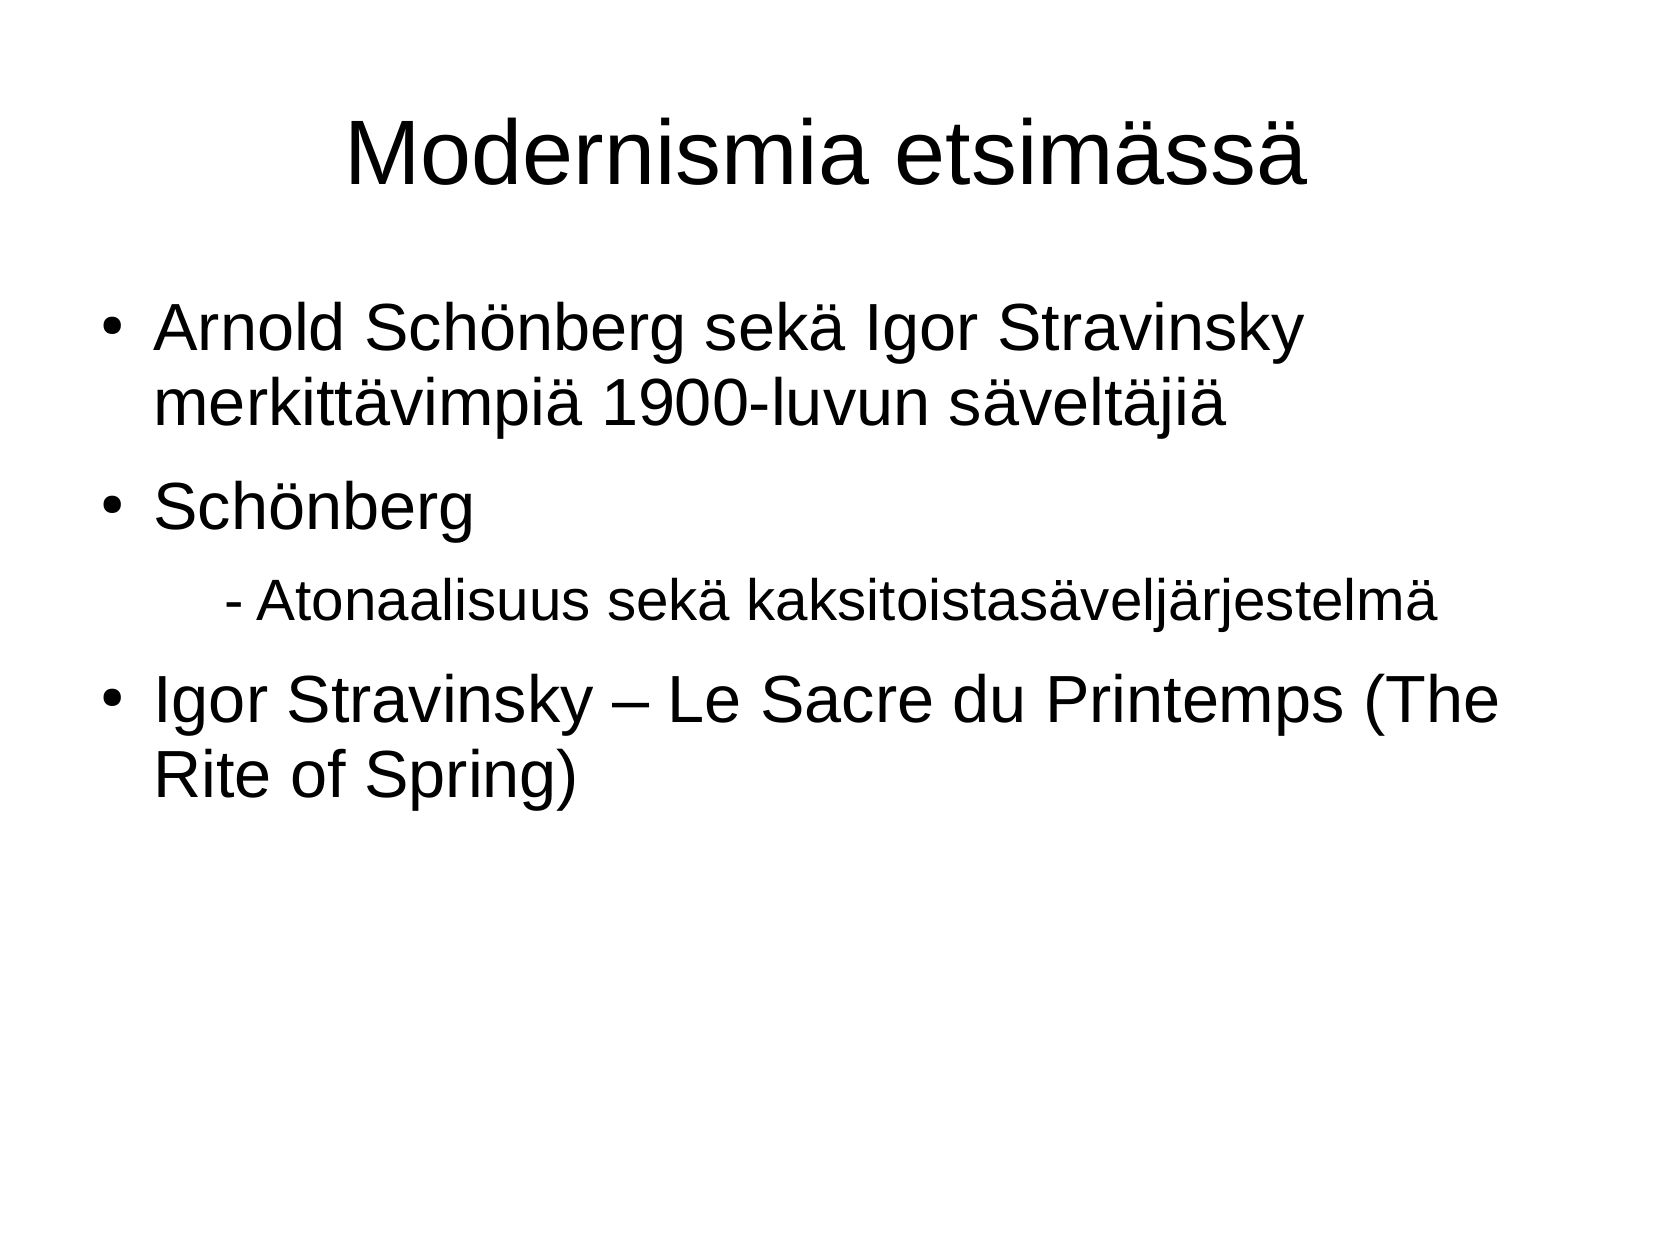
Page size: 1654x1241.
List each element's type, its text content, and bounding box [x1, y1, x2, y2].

list Arnold Schönberg sekä Igor Stravinsky merkittävimpiä 1900-luvun säveltäjiä Schönberg - Atonaalisuus sekä kaksitoistasäveljärjestelmä Igor Stravinsky – Le Sacre du Printemps (The Rite of Spring) [82, 290, 1571, 1010]
title Modernismia etsimässä [82, 49, 1571, 257]
